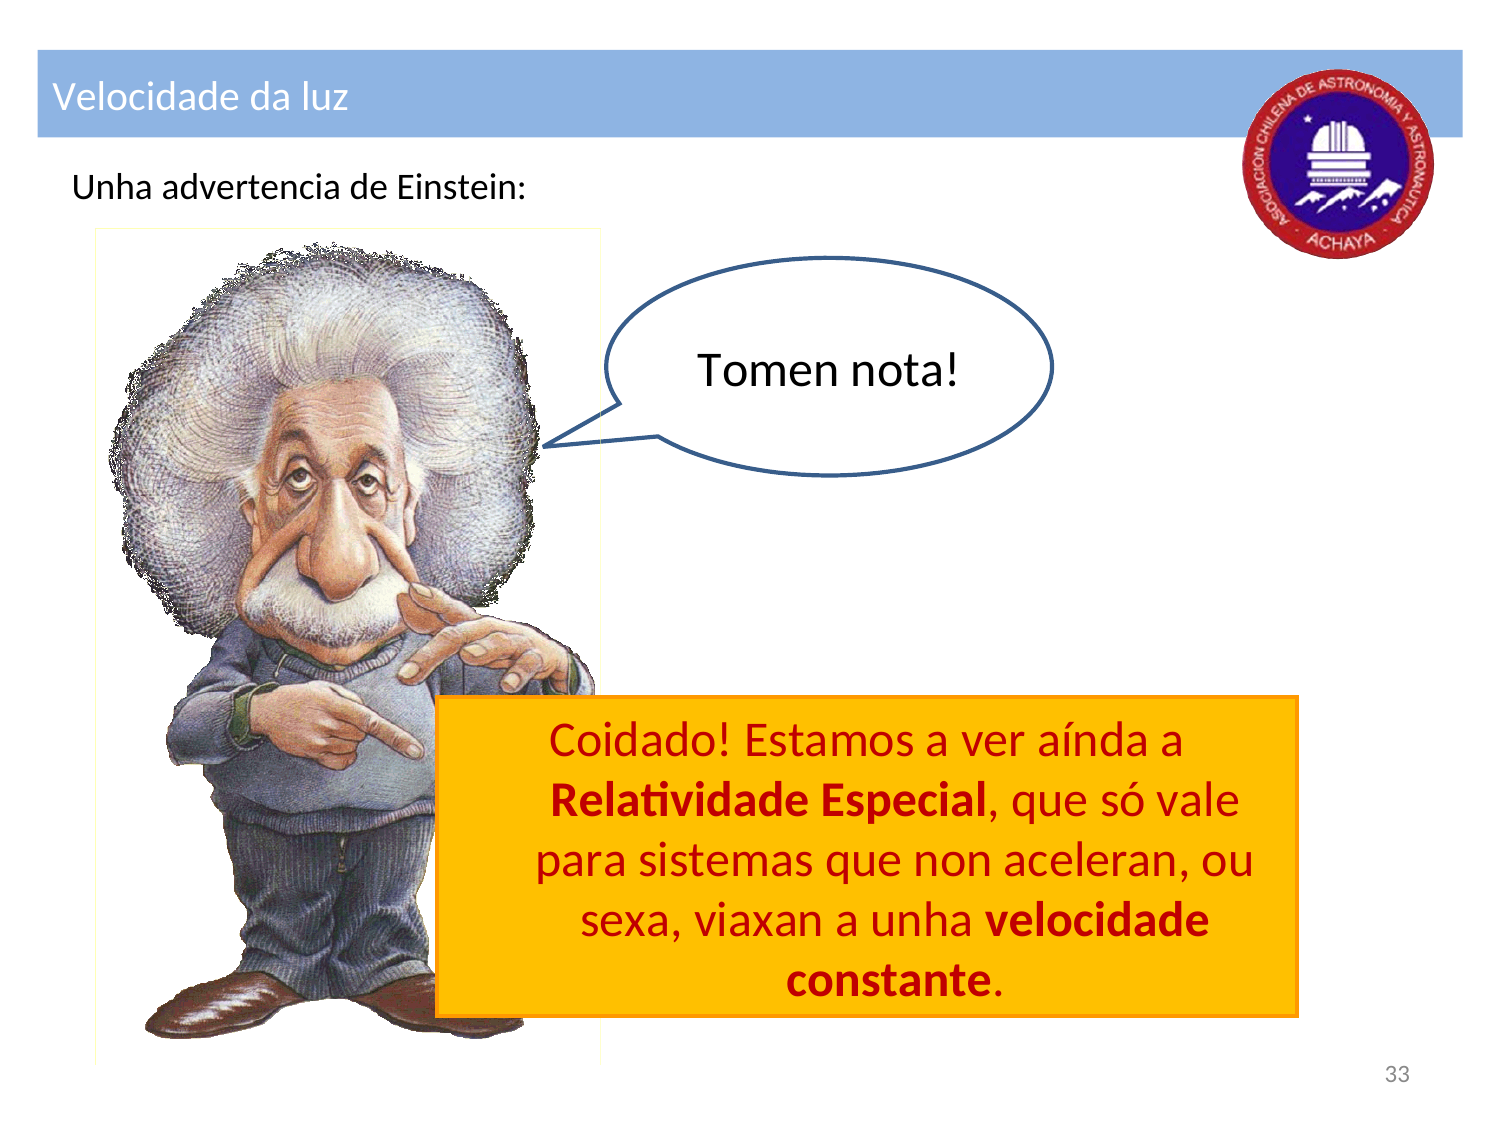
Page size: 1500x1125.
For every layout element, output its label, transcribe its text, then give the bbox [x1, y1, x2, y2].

text_box Coidado! Estamos a ver aínda a Relatividade Especial, que só vale para sistemas que non aceleran, ou sexa, viaxan a unha velocidade constante. [437, 697, 1298, 1017]
picture [95, 228, 601, 1065]
text_box <número> [1074, 1042, 1426, 1103]
picture [1240, 67, 1436, 260]
text_box Velocidade da luz [37, 49, 1463, 138]
text_box Unha advertencia de Einstein: [56, 154, 1021, 215]
text_box Tomen nota! [601, 257, 1053, 476]
